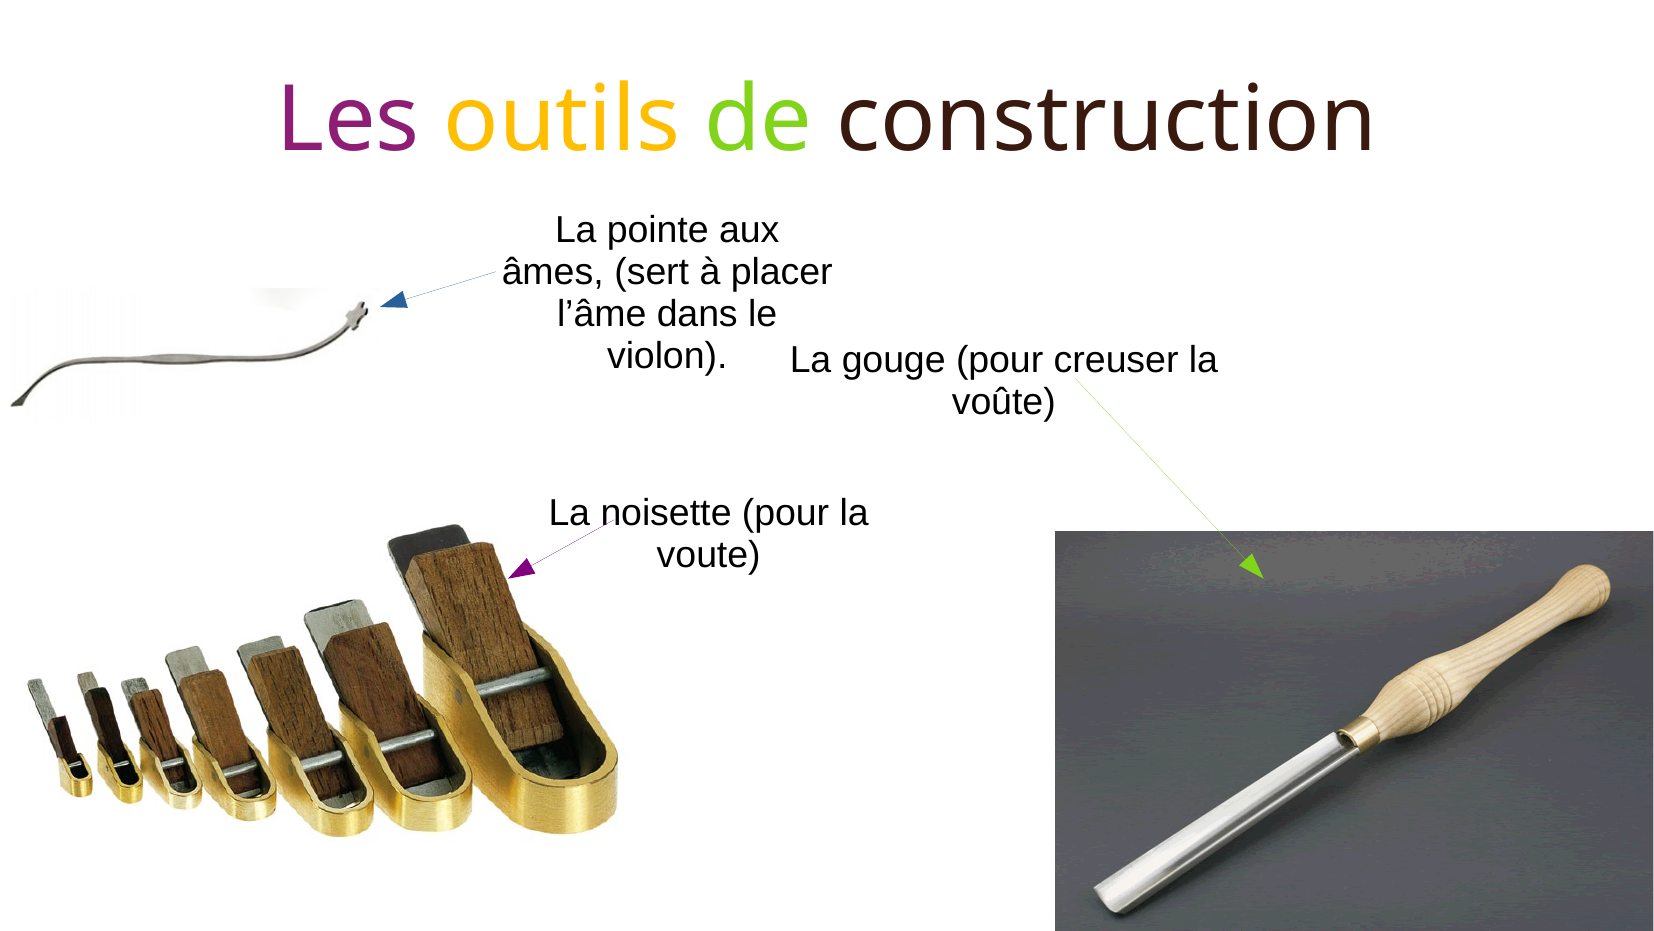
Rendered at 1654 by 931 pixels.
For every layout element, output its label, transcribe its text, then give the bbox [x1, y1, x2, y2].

picture [0, 165, 657, 931]
text_box La noisette (pour la voute) [531, 484, 886, 584]
title Les outils de construction [82, 37, 1571, 193]
text_box La pointe aux âmes, (sert à placer l’âme dans le violon). [484, 200, 851, 384]
text_box La gouge (pour creuser la voûte) [767, 330, 1241, 430]
picture [1055, 531, 1654, 931]
